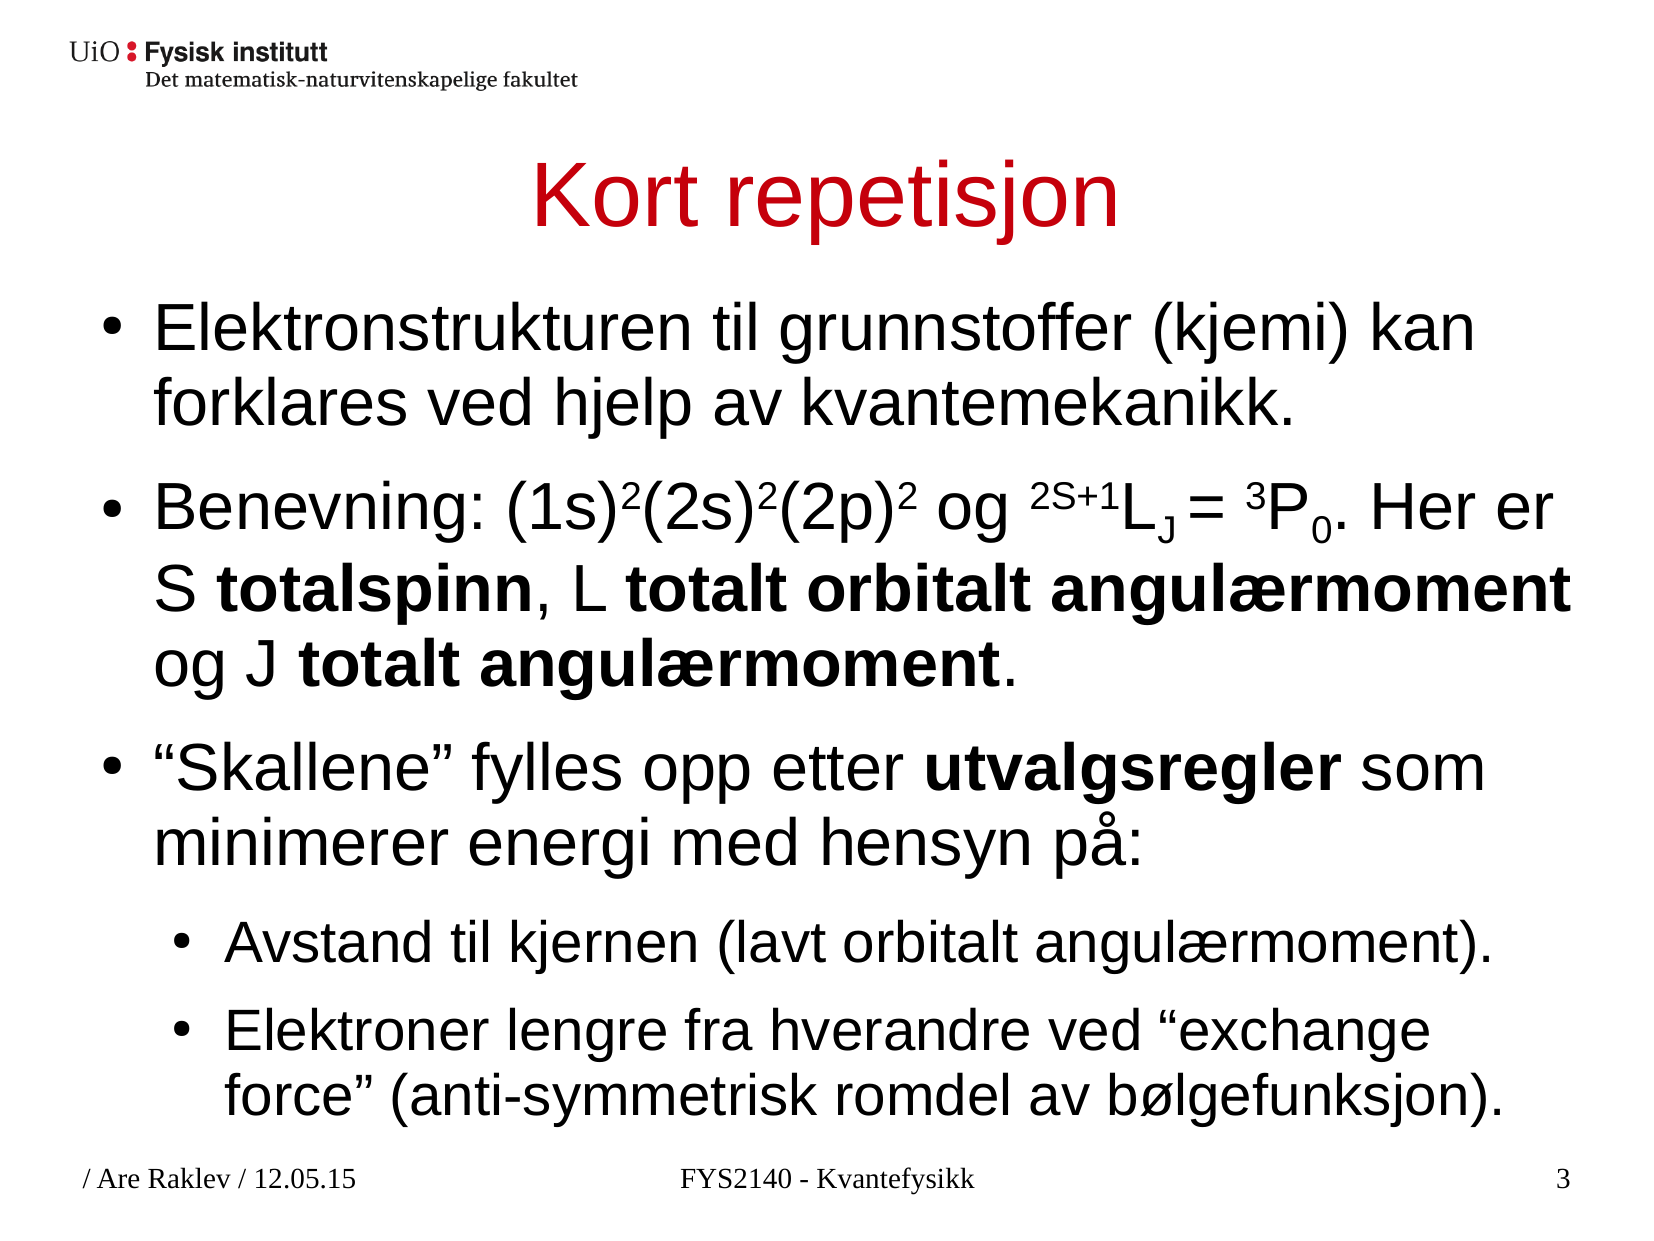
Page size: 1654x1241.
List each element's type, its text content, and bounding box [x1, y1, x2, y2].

picture [68, 37, 581, 93]
list Elektronstrukturen til grunnstoffer (kjemi) kan forklares ved hjelp av kvantemekanikk. Benevning: (1s)2(2s)2(2p)2 og 2S+1LJ = 3P0. Her er S totalspinn, L totalt orbitalt angulærmoment og J totalt angulærmoment. “Skallene” fylles opp etter utvalgsregler som minimerer energi med hensyn på: Avstand til kjernen (lavt orbitalt angulærmoment). Elektroner lengre fra hverandre ved “exchange force” (anti-symmetrisk romdel av bølgefunksjon). [82, 290, 1576, 1201]
title Kort repetisjon [82, 90, 1571, 290]
